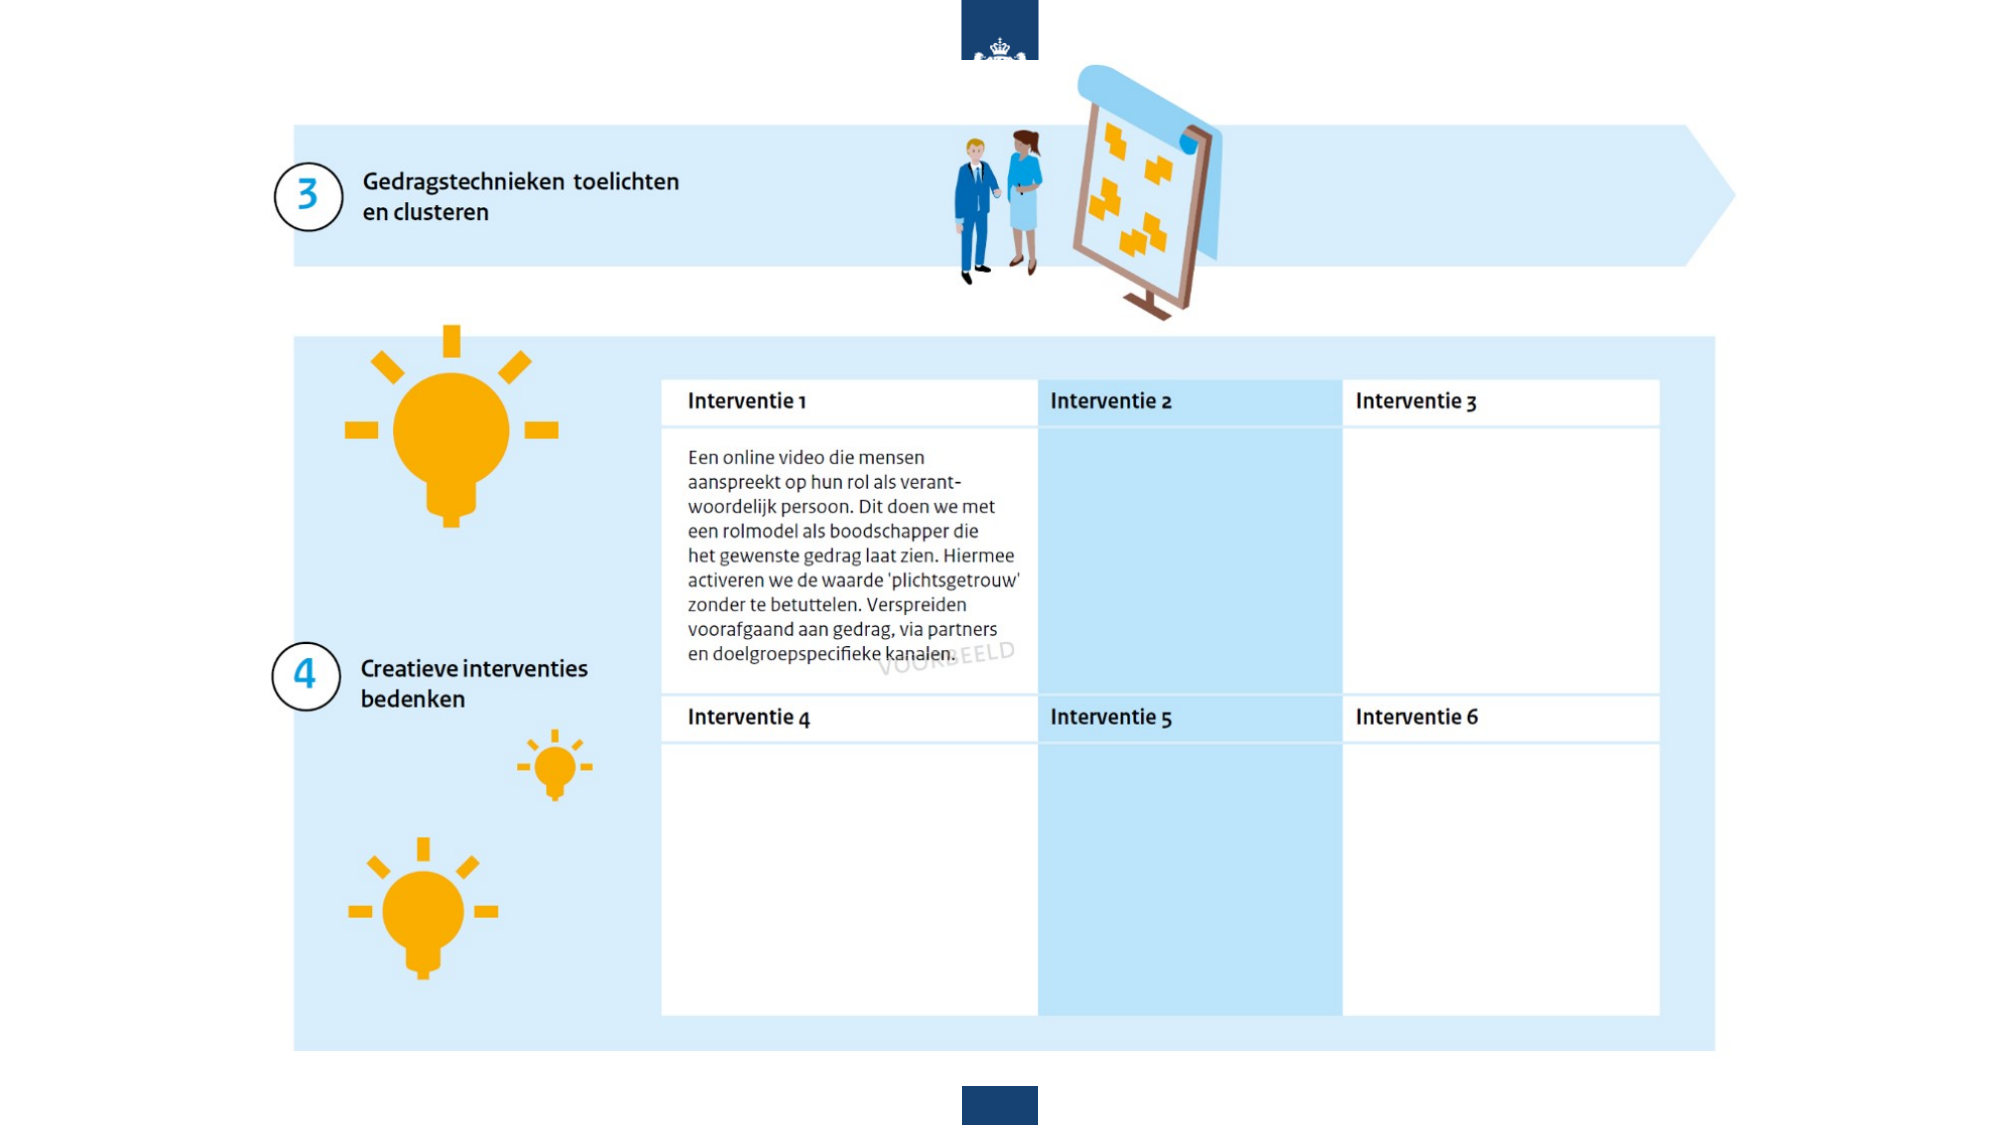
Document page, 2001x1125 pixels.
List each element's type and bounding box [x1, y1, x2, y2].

picture [246, 60, 1754, 1065]
